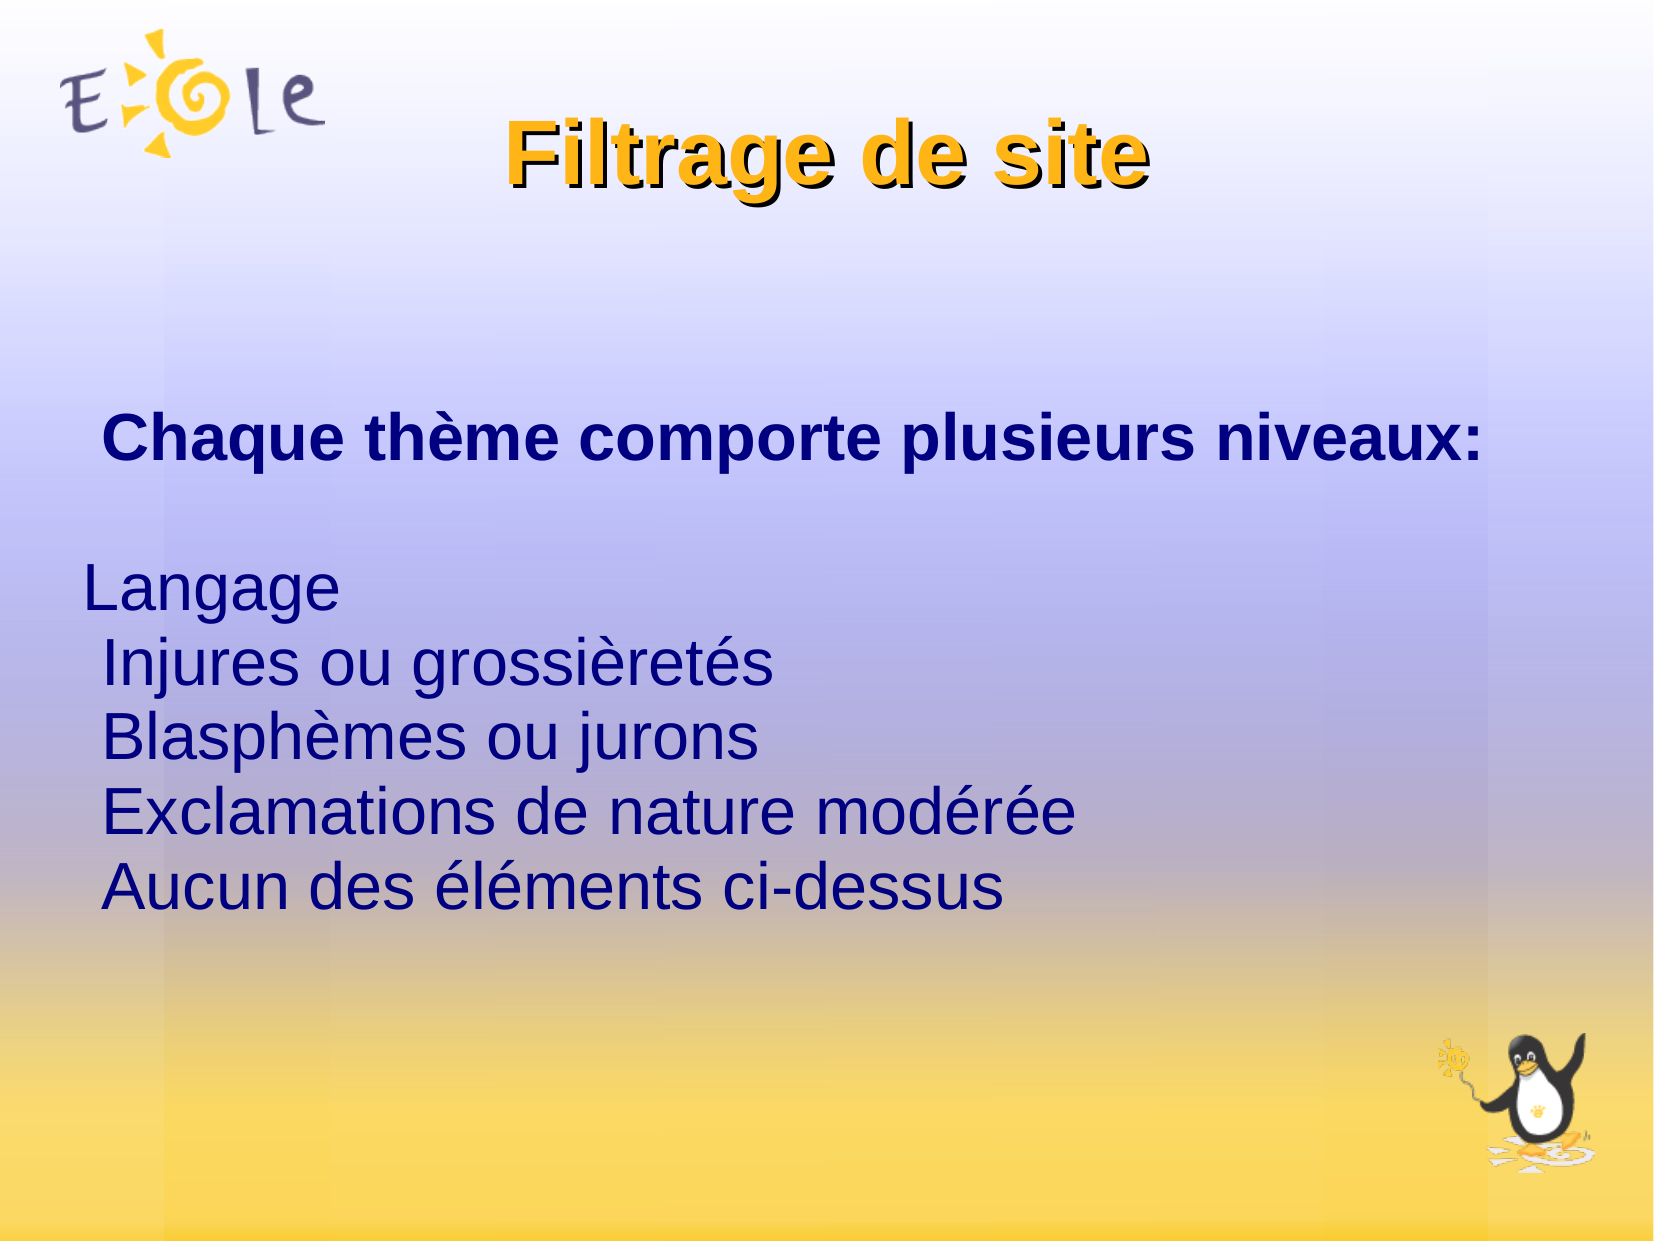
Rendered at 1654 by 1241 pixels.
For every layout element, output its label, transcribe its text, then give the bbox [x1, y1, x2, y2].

title Filtrage de site [82, 49, 1571, 257]
subtitle Chaque thème comporte plusieurs niveaux: Langage Injures ou grossièretés Blasphèmes ou jurons Exclamations de nature modérée Aucun des éléments ci-dessus [82, 290, 1571, 1109]
picture [0, 0, 1654, 1241]
